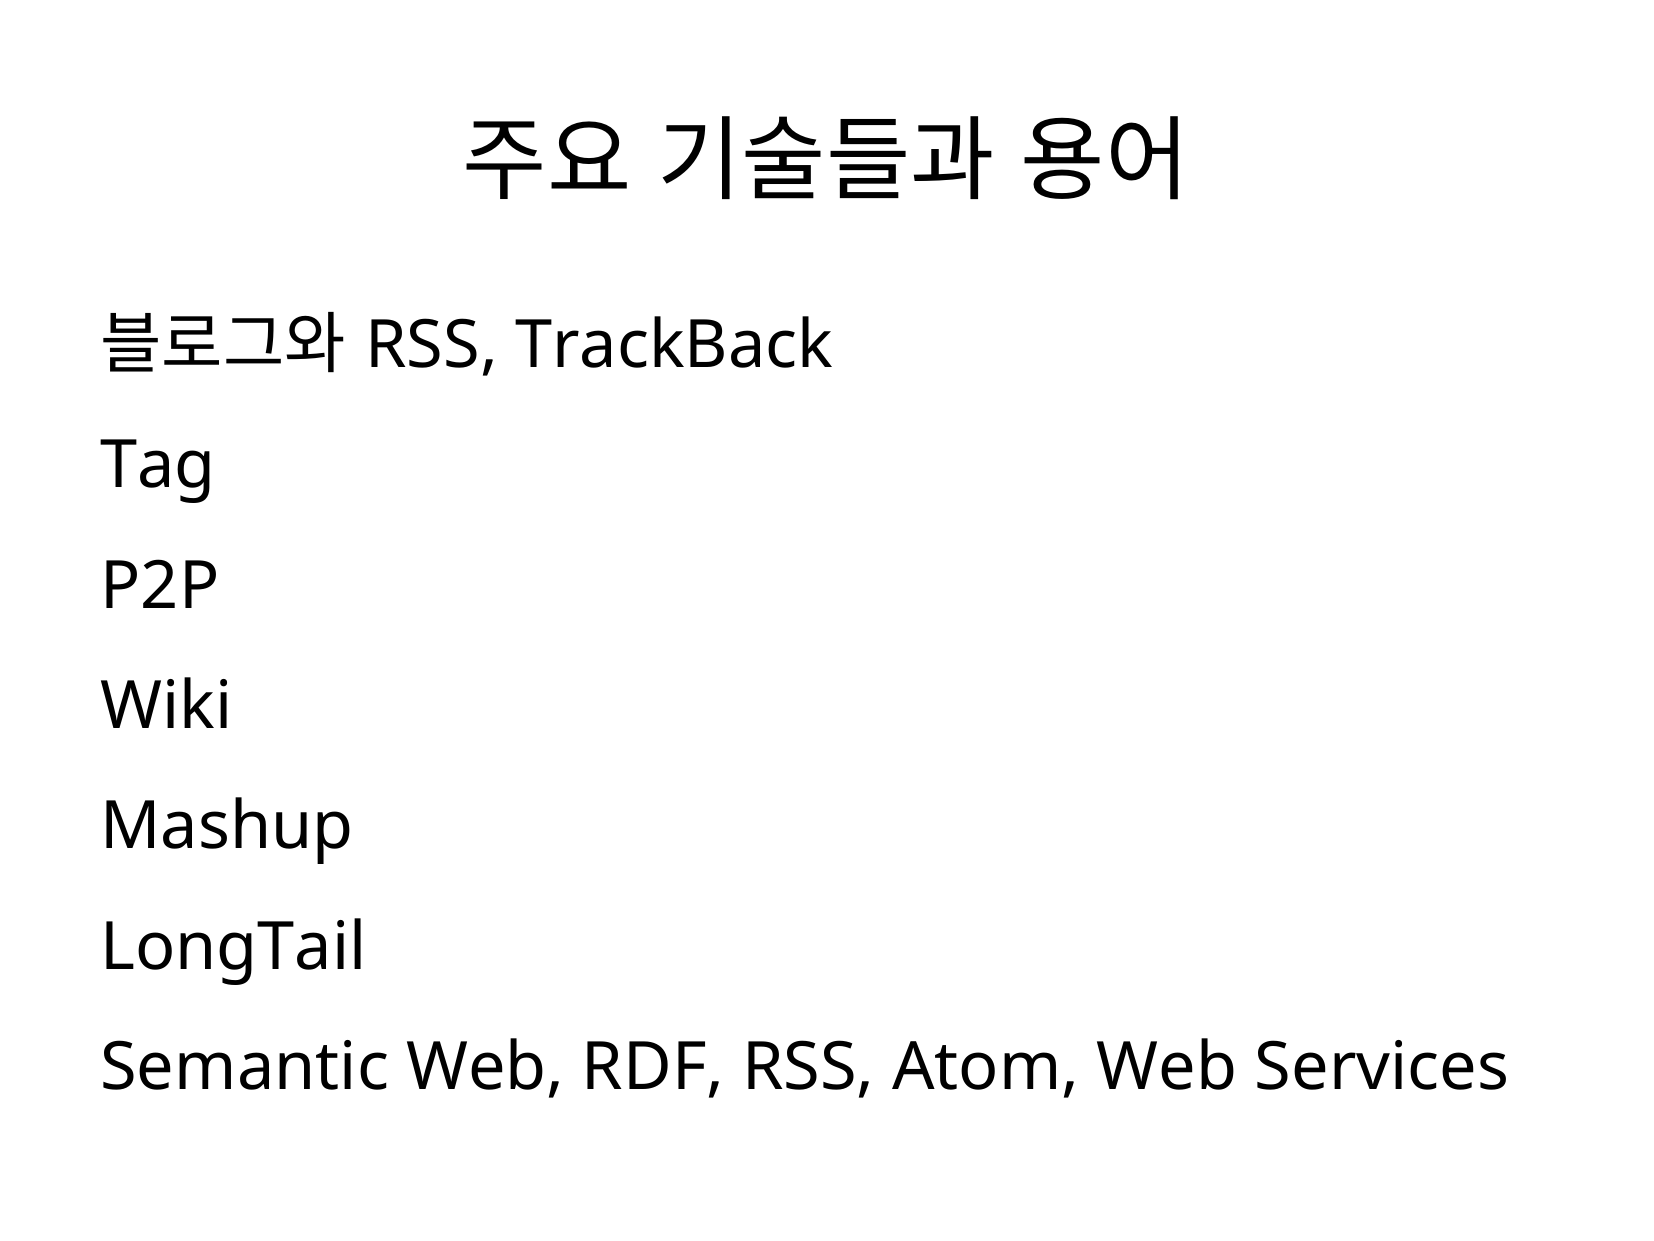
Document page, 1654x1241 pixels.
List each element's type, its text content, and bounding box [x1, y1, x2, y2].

list 블로그와 RSS, TrackBack Tag P2P Wiki Mashup LongTail Semantic Web, RDF, RSS, Atom, Web Services [82, 290, 1571, 1109]
title 주요 기술들과 용어 [82, 49, 1571, 257]
